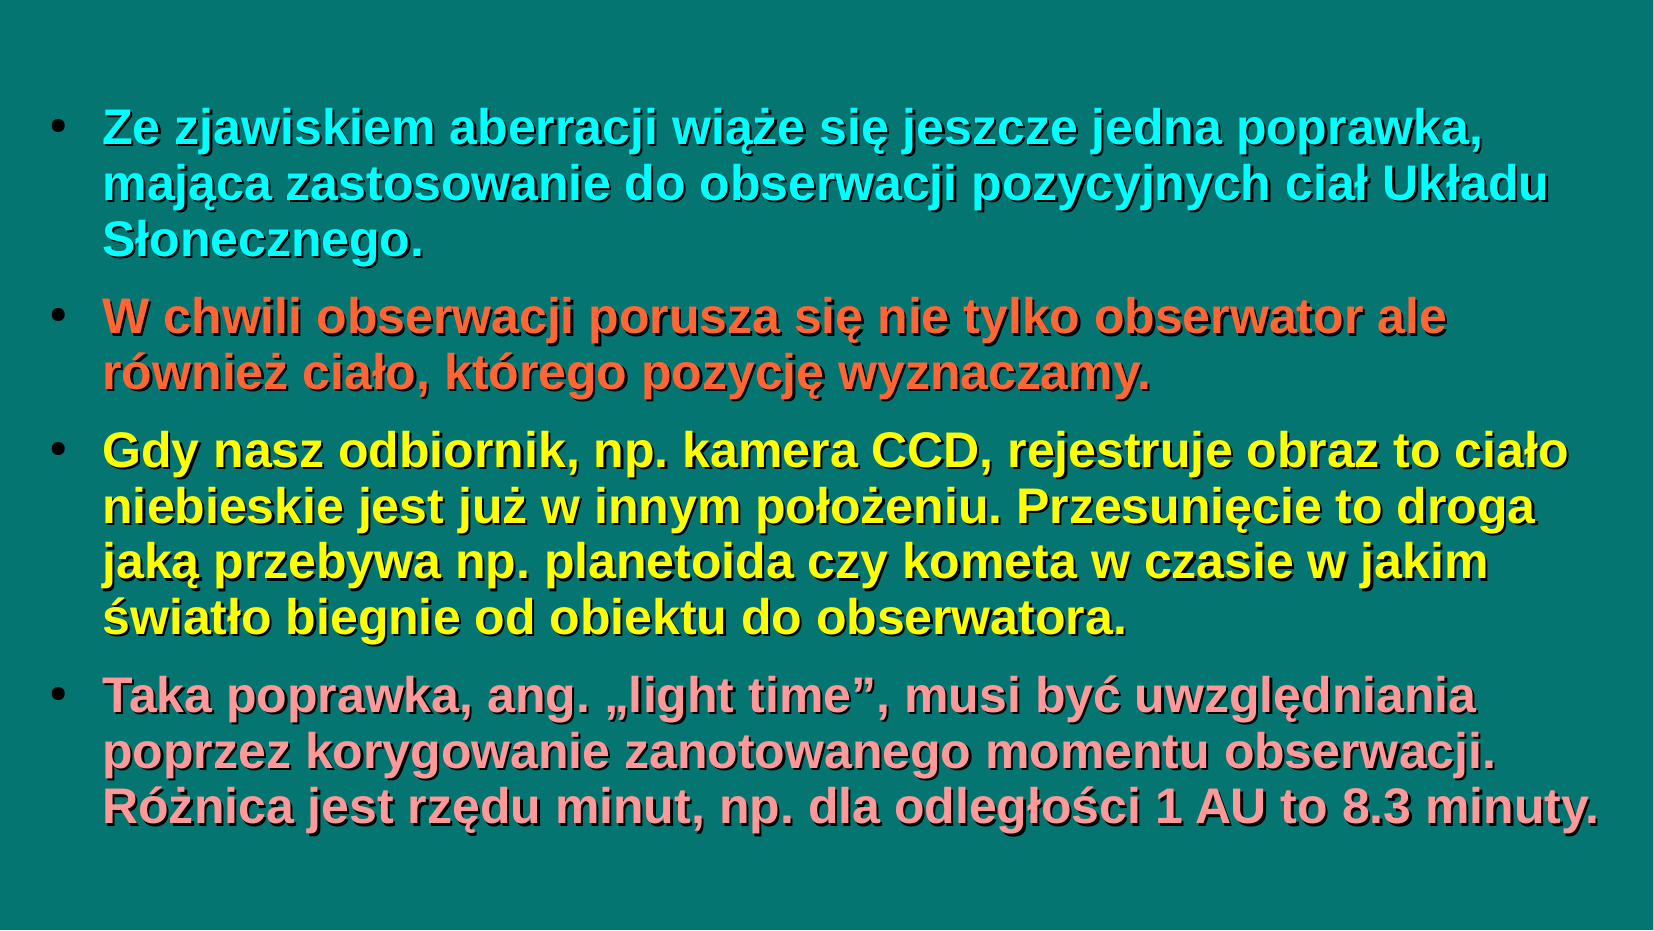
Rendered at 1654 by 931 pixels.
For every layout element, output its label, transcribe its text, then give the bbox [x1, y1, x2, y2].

list Ze zjawiskiem aberracji wiąże się jeszcze jedna poprawka, mająca zastosowanie do obserwacji pozycyjnych ciał Układu Słonecznego. W chwili obserwacji porusza się nie tylko obserwator ale również ciało, którego pozycję wyznaczamy. Gdy nasz odbiornik, np. kamera CCD, rejestruje obraz to ciało niebieskie jest już w innym położeniu. Przesunięcie to droga jaką przebywa np. planetoida czy kometa w czasie w jakim światło biegnie od obiektu do obserwatora. Taka poprawka, ang. „light time”, musi być uwzględniania poprzez korygowanie zanotowanego momentu obserwacji. Różnica jest rzędu minut, np. dla odległości 1 AU to 8.3 minuty. [31, 16, 1626, 835]
